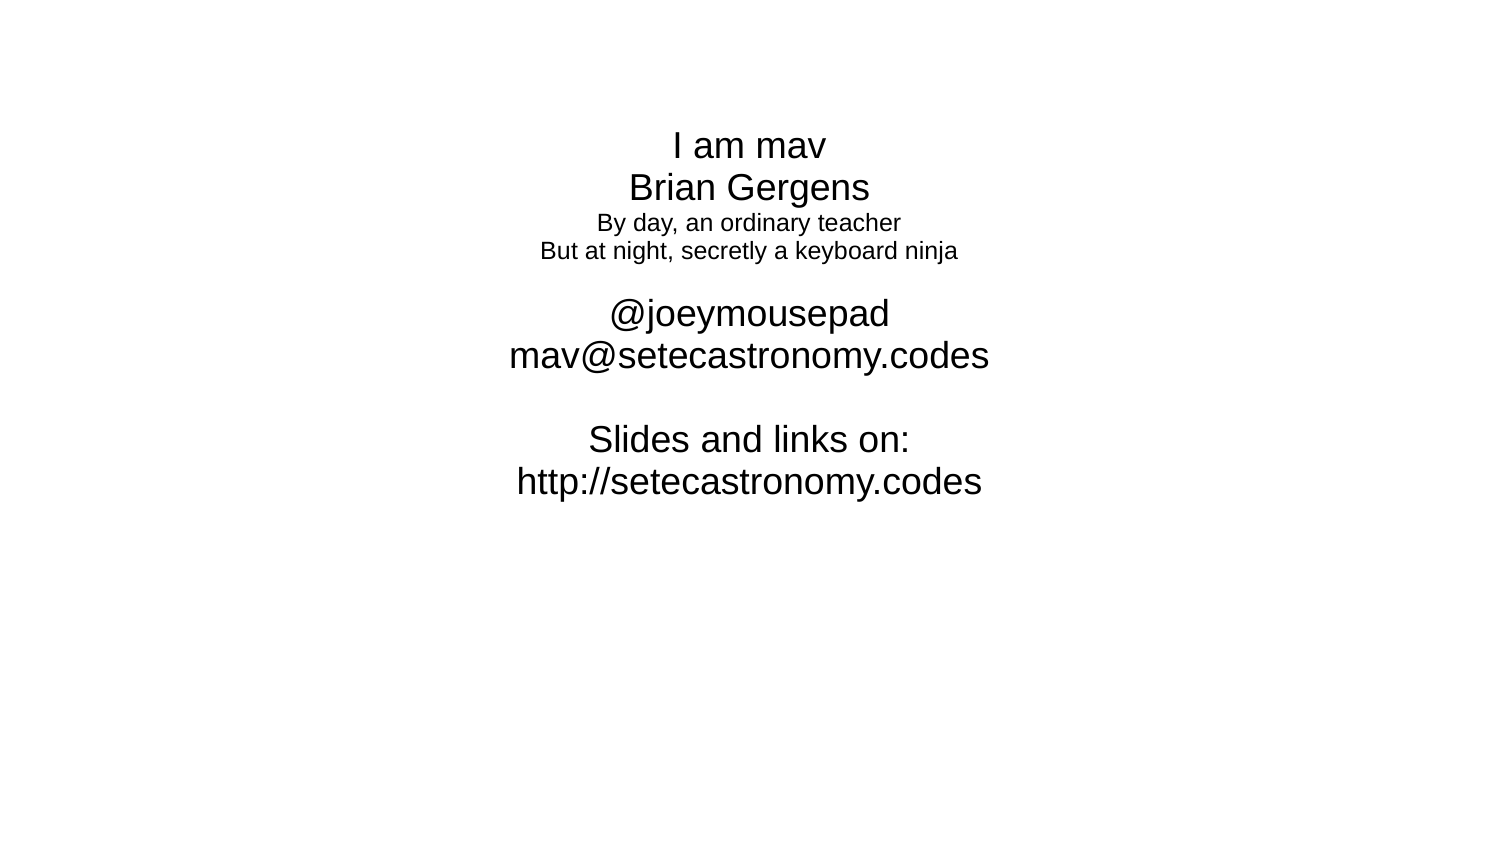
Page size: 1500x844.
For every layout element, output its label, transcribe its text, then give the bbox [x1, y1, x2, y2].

text_box I am mav Brian Gergens By day, an ordinary teacher But at night, secretly a keyboard ninja @joeymousepad mav@setecastronomy.codes Slides and links on: http://setecastronomy.codes [360, 75, 1139, 691]
